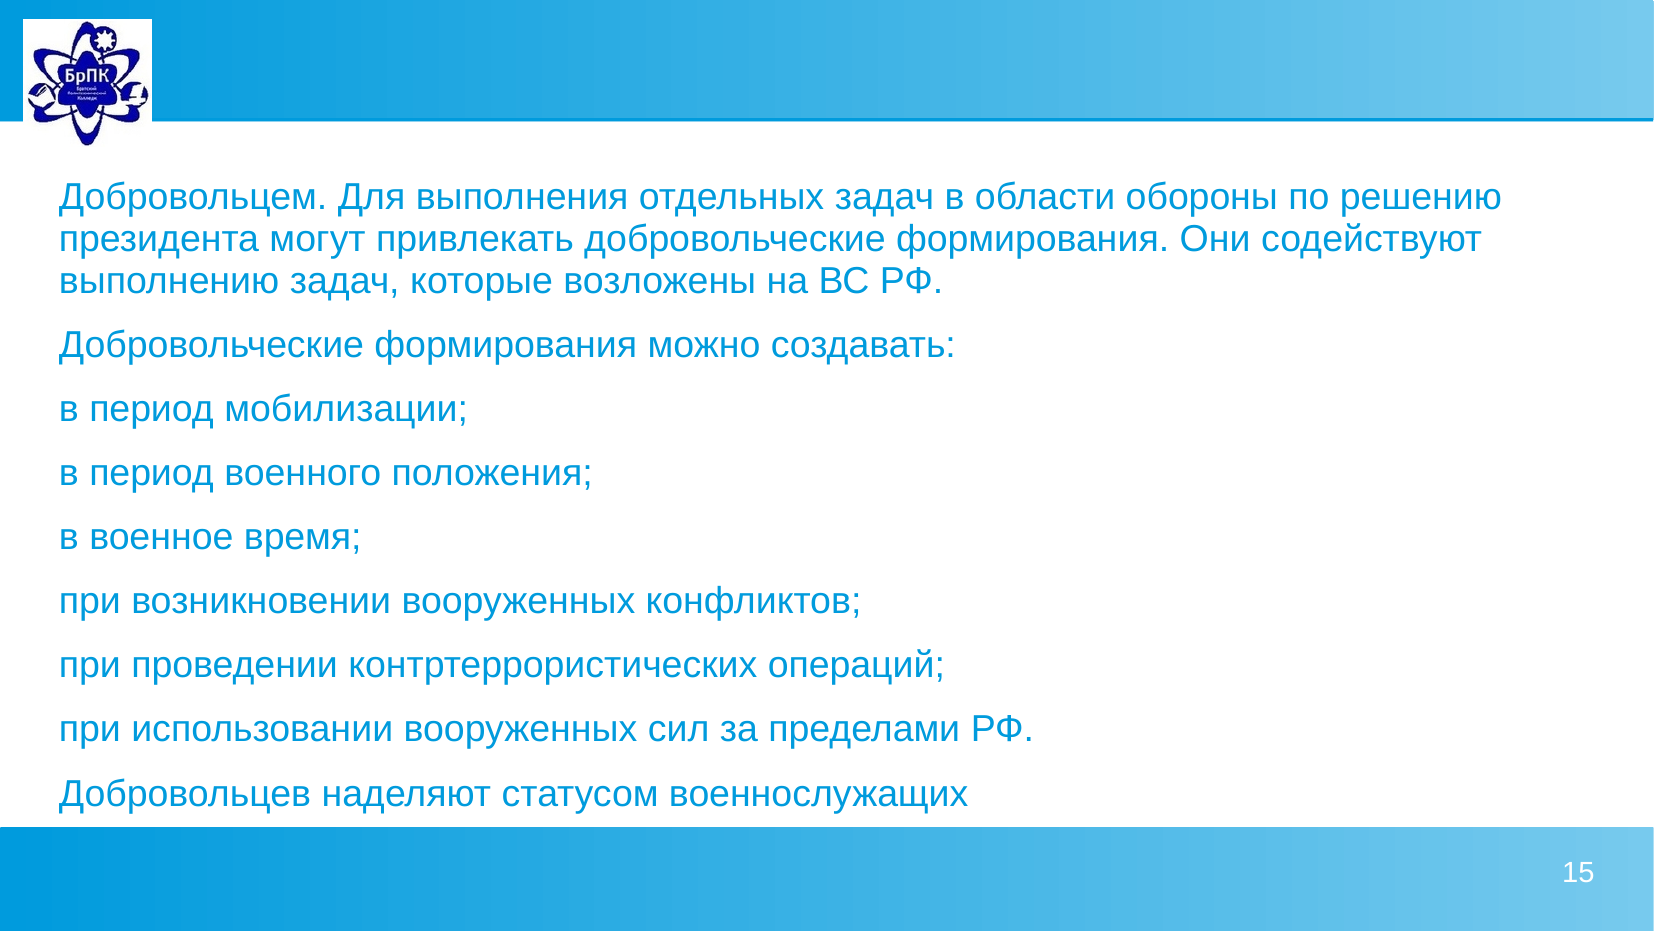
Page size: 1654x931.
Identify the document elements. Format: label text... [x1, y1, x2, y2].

list Добровольцем. Для выполнения отдельных задач в области обороны по решению президента могут привлекать добровольческие формирования. Они содействуют выполнению задач, которые возложены на ВС РФ. Добровольческие формирования можно создавать: в период мобилизации; в период военного положения; в военное время; при возникновении вооруженных конфликтов; при проведении контртеррористических операций; при использовании вооруженных сил за пределами РФ. Добровольцев наделяют статусом военнослужащих [59, 175, 1595, 767]
picture [23, 20, 152, 147]
